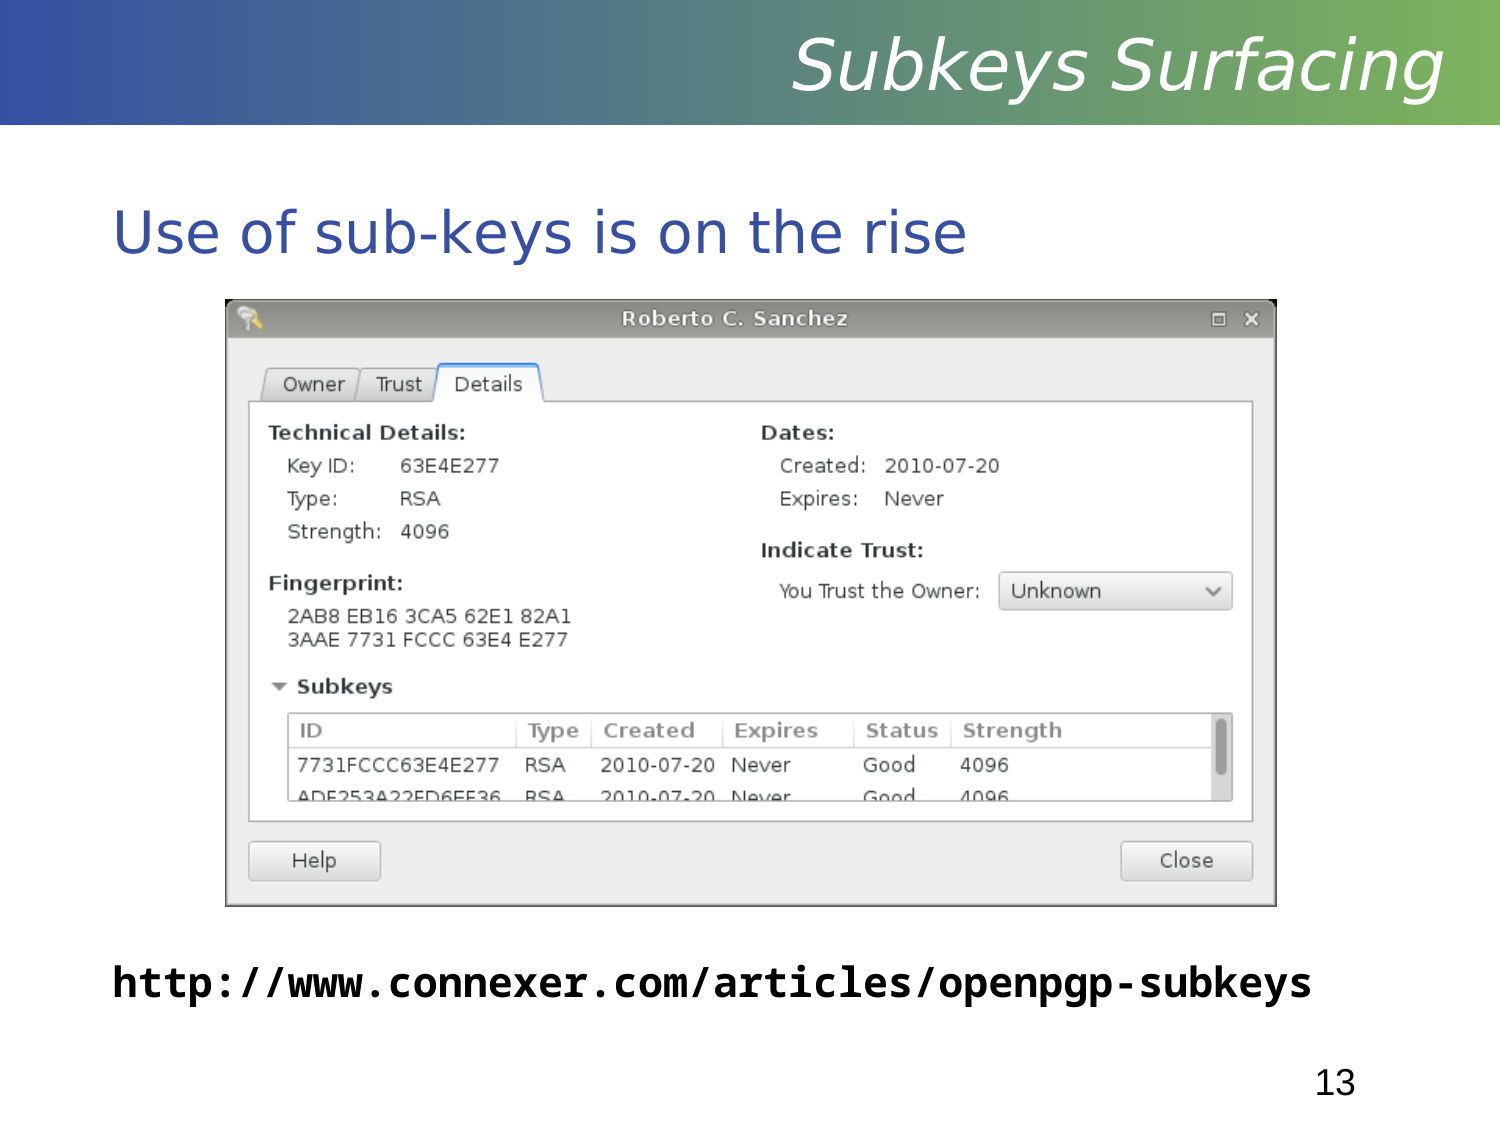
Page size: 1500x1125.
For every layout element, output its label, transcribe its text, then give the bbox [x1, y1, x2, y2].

picture [225, 299, 1277, 907]
title Subkeys Surfacing [62, 12, 1463, 113]
list Use of sub-keys is on the rise http://www.connexer.com/articles/openpgp-subkeys [70, 187, 1438, 1125]
